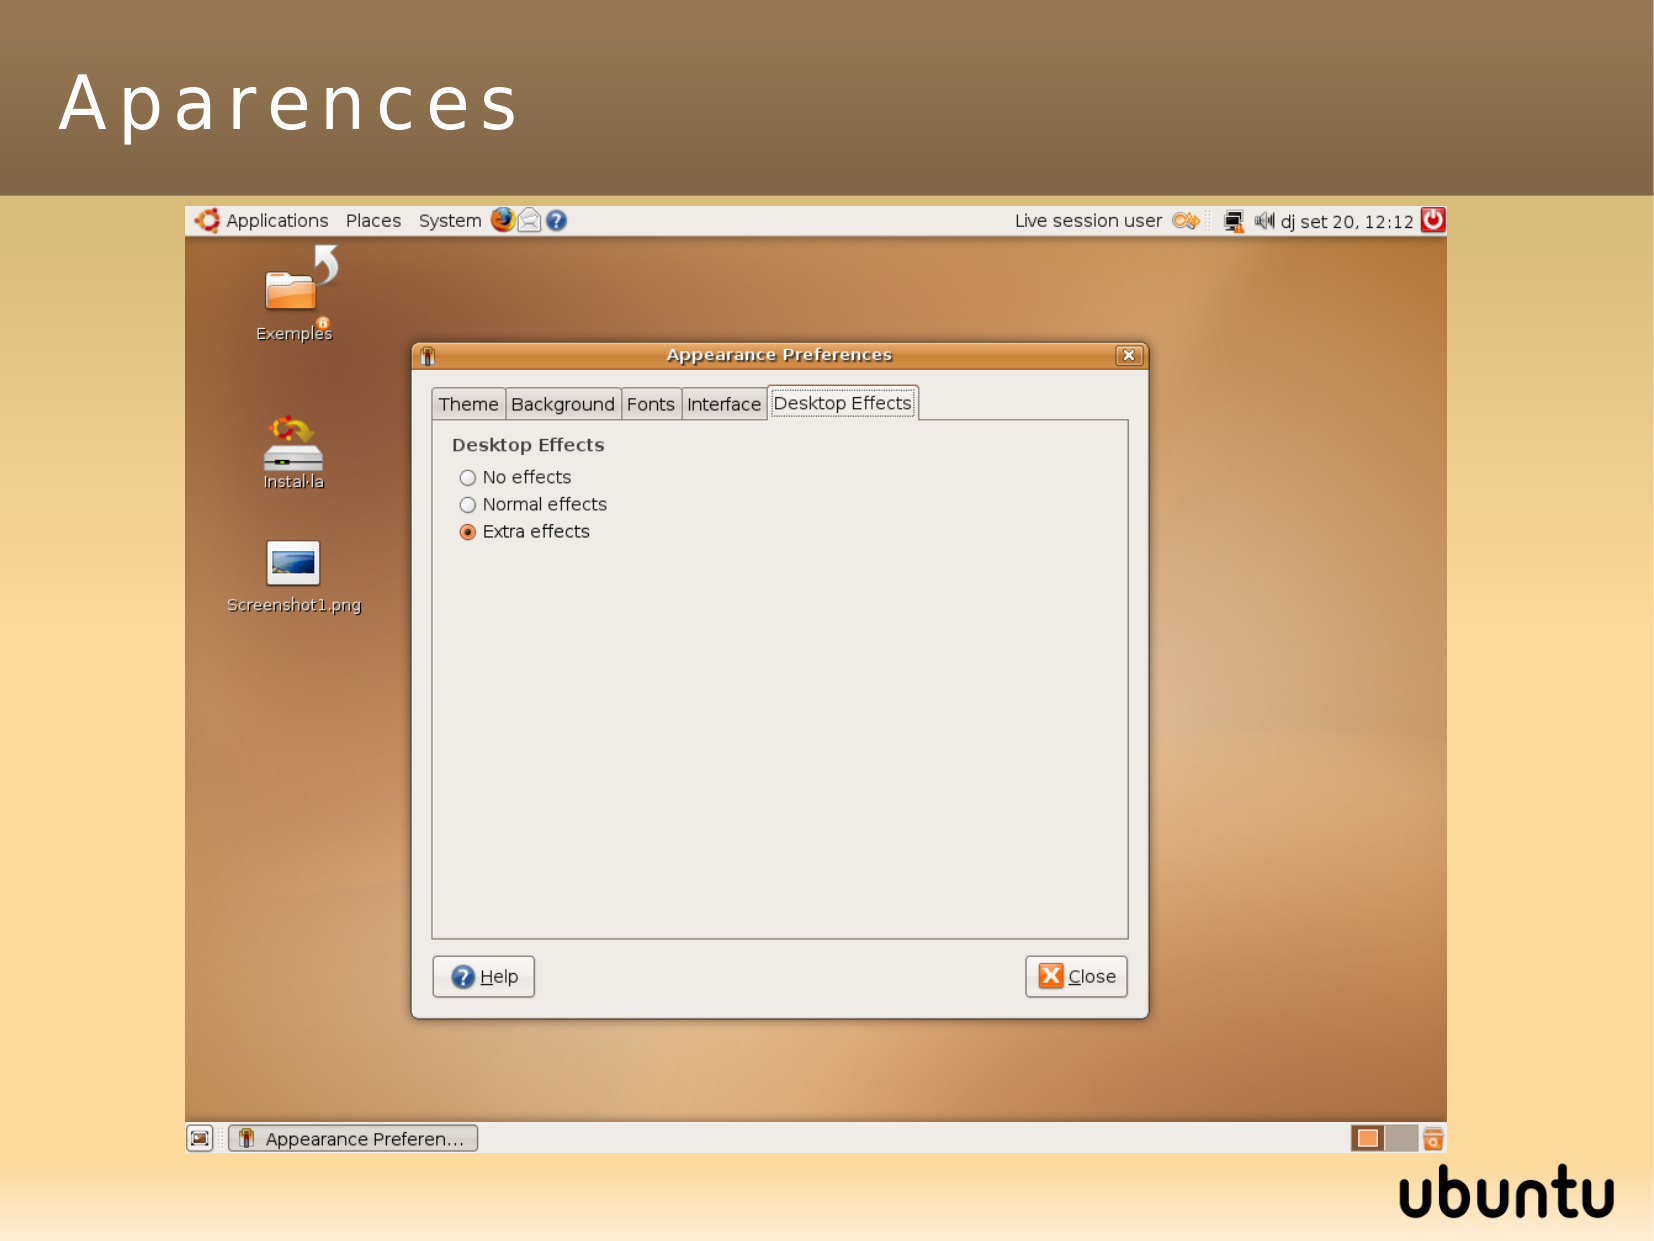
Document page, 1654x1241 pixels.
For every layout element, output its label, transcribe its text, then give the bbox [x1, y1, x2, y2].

picture [0, 0, 1654, 1241]
title Aparences [59, 29, 1595, 178]
